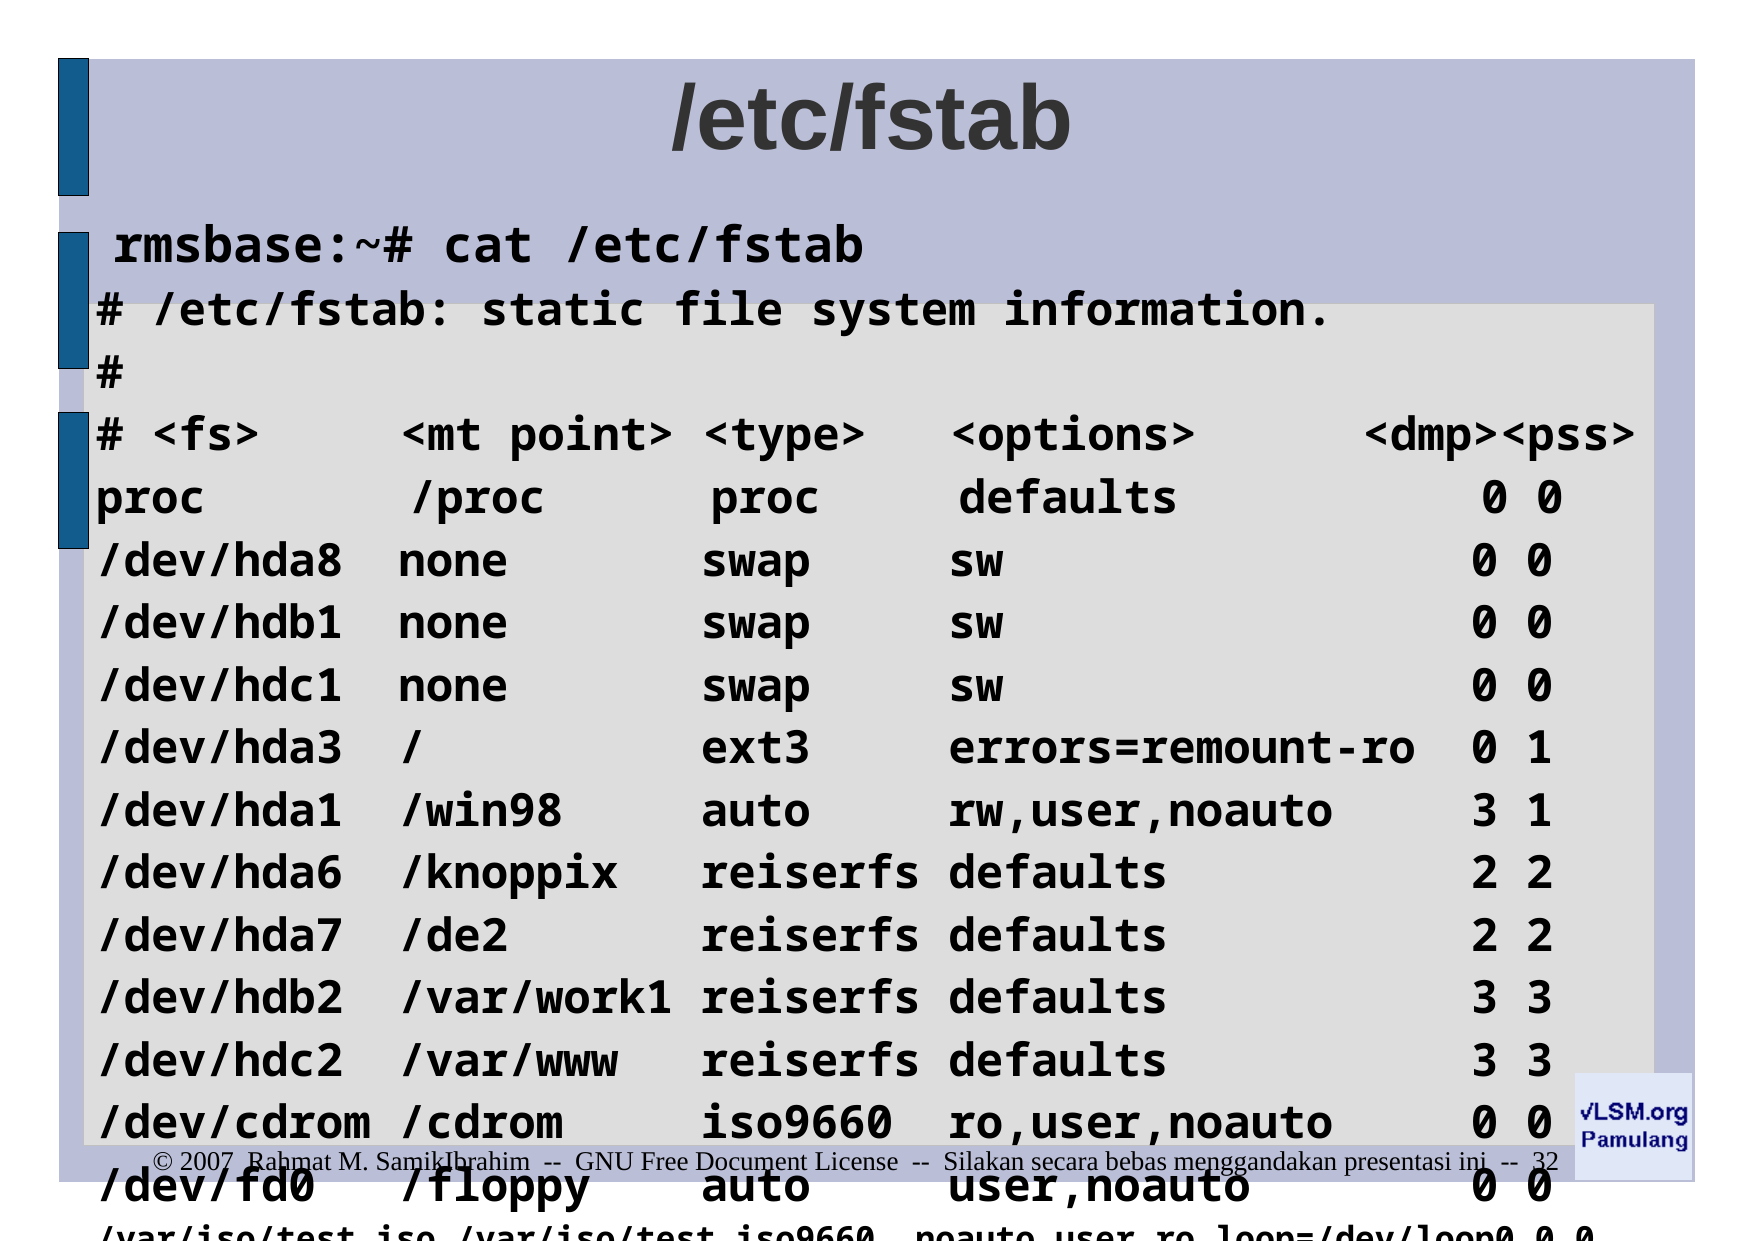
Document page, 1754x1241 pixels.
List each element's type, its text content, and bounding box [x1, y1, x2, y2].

picture [1575, 1073, 1692, 1180]
title /etc/fstab [171, 58, 1574, 177]
list rmsbase:~# cat /etc/fstab # /etc/fstab: static file system information. # # <fs> <mt point> <type> <options> <dmp><pss> proc /proc proc defaults 0 0 /dev/hda8 none swap sw 0 0 /dev/hdb1 none swap sw 0 0 /dev/hdc1 none swap sw 0 0 /dev/hda3 / ext3 errors=remount-ro 0 1 /dev/hda1 /win98 auto rw,user,noauto 3 1 /dev/hda6 /knoppix reiserfs defaults 2 2 /dev/hda7 /de2 reiserfs defaults 2 2 /dev/hdb2 /var/work1 reiserfs defaults 3 3 /dev/hdc2 /var/www reiserfs defaults 3 3 /dev/cdrom /cdrom iso9660 ro,user,noauto 0 0 /dev/fd0 /floppy auto user,noauto 0 0 /var/iso/test.iso /var/iso/test iso9660 noauto,user,ro,loop=/dev/loop0 0 0 fstab: informasi statik sistem berkas [96, 208, 1663, 1164]
